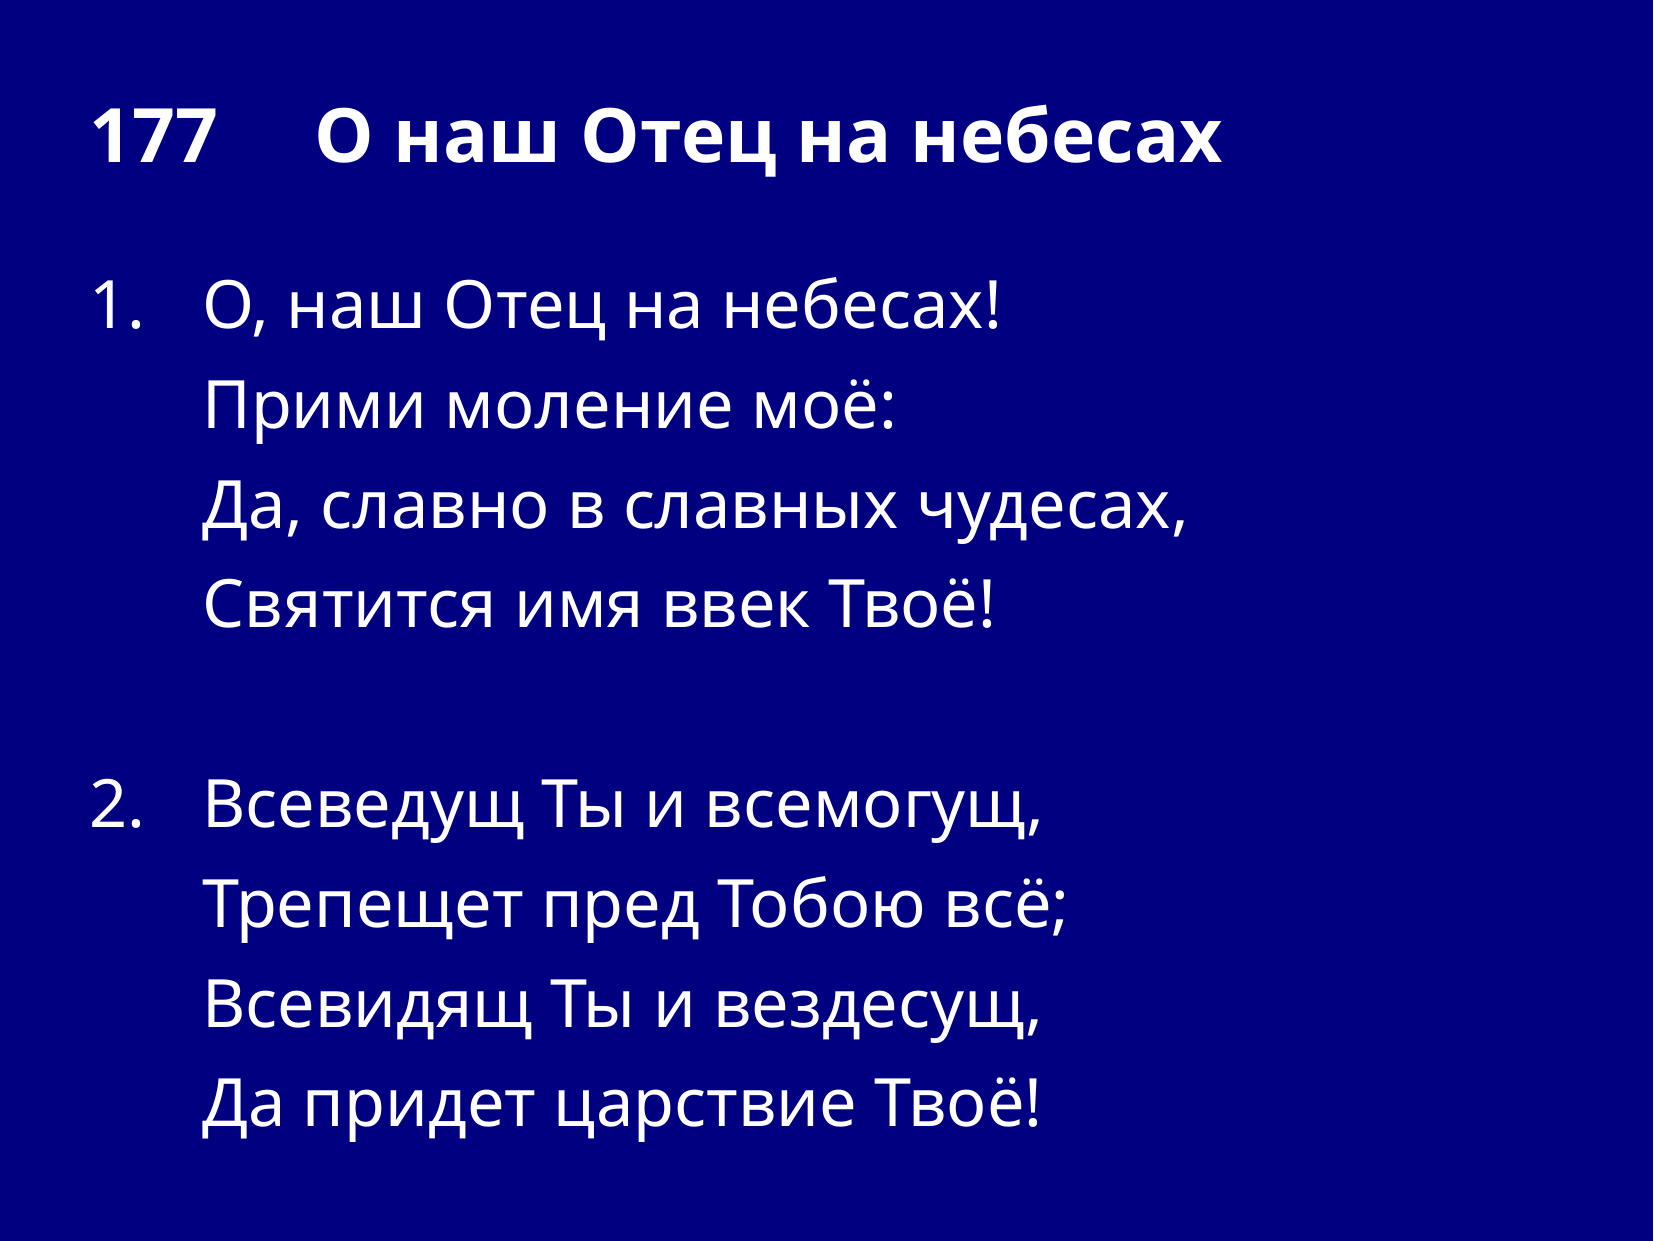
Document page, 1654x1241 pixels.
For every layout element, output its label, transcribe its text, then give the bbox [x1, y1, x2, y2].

text_box 1. О, наш Отец на небесах! Прими моление моё: Да, славно в славных чудесах, Святится имя ввек Твоё! 2. Всеведущ Ты и всемогущ, Трепещет пред Тобою всё; Всевидящ Ты и вездесущ, Да придет царствие Твоё! [75, 188, 1576, 1163]
text_box 177 О наш Отец на небесах [75, 75, 1576, 188]
